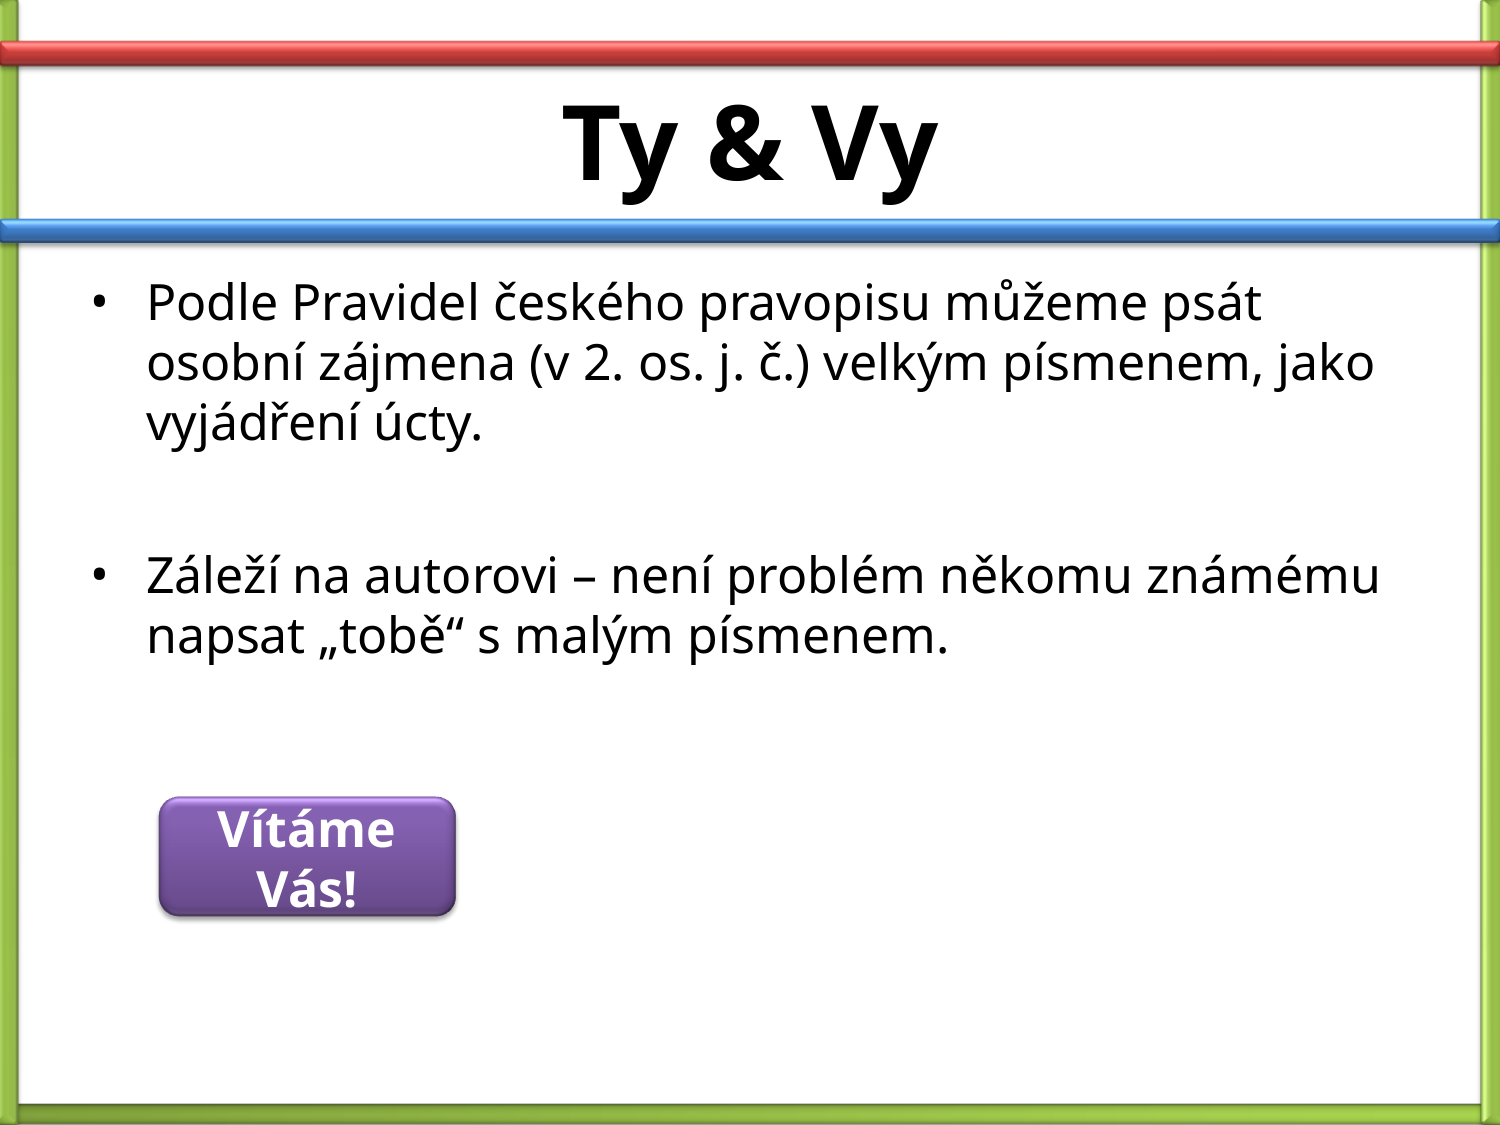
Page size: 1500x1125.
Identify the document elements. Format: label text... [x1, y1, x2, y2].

text_box Vítáme Vás! [165, 804, 449, 912]
list Podle Pravidel českého pravopisu můžeme psát osobní zájmena (v 2. os. j. č.) velkým písmenem, jako vyjádření úcty. Záleží na autorovi – není problém někomu známému napsat „tobě“ s malým písmenem. [74, 262, 1424, 1125]
picture [0, 0, 1500, 1125]
title Ty & Vy [75, 45, 1426, 233]
picture [144, 792, 471, 929]
